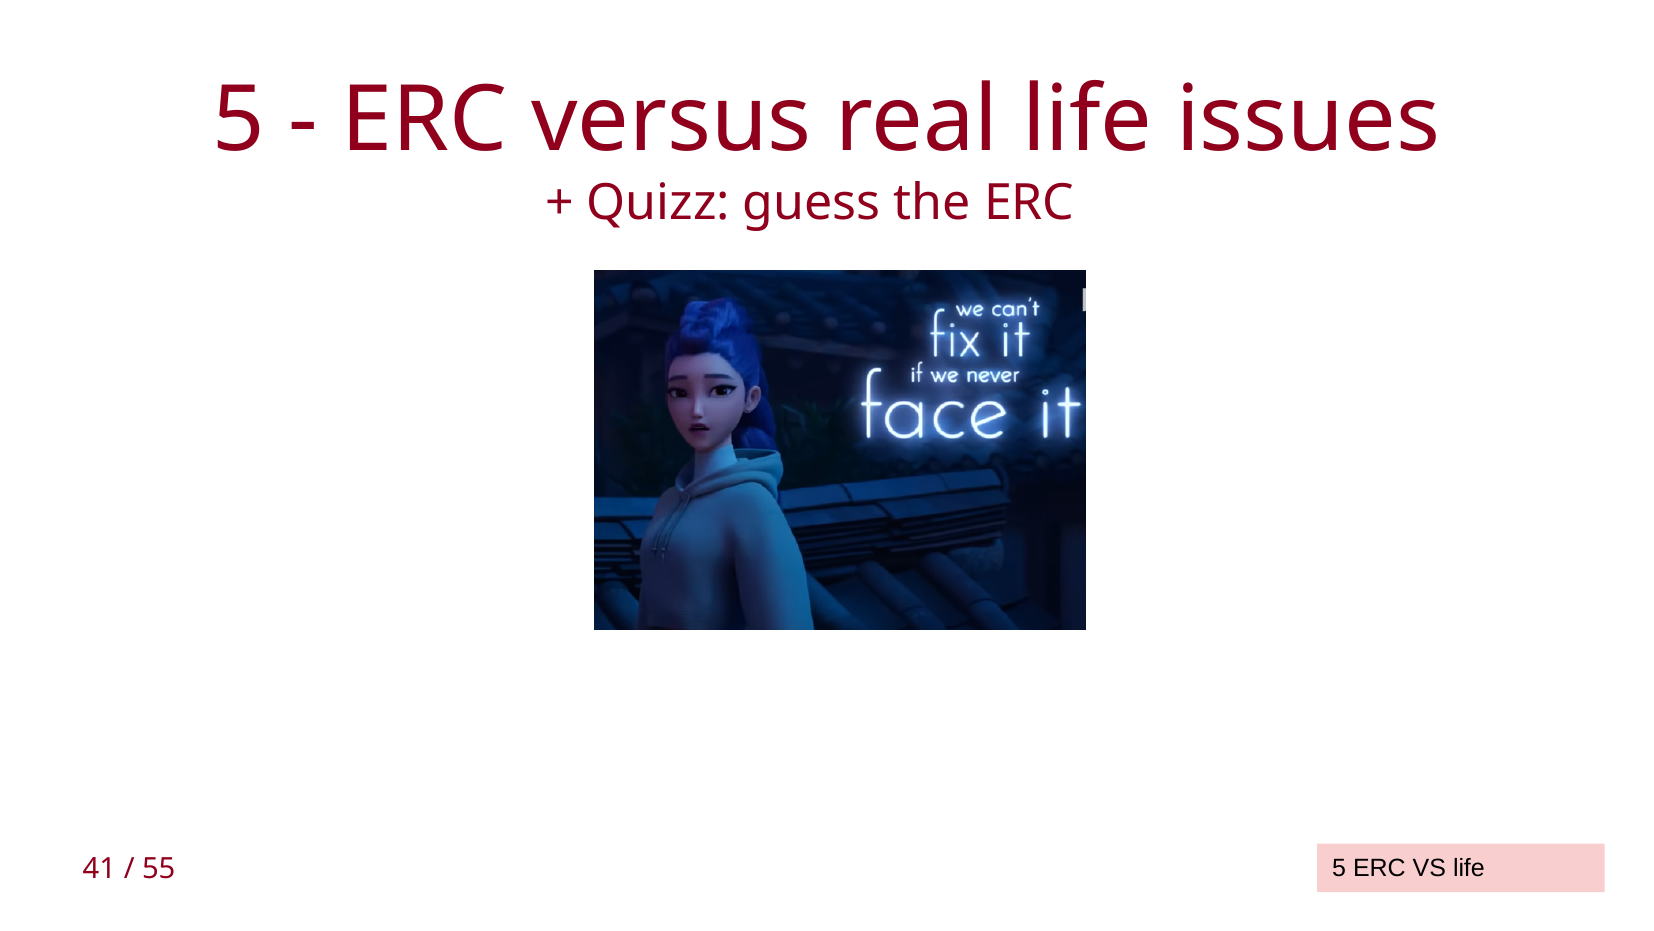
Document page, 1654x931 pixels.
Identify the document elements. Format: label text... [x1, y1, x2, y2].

picture [594, 270, 1086, 630]
title + Quizz: guess the ERC [125, 166, 1508, 235]
title 5 - ERC versus real life issues [82, 37, 1571, 193]
text_box 5 ERC VS life [1317, 843, 1605, 893]
